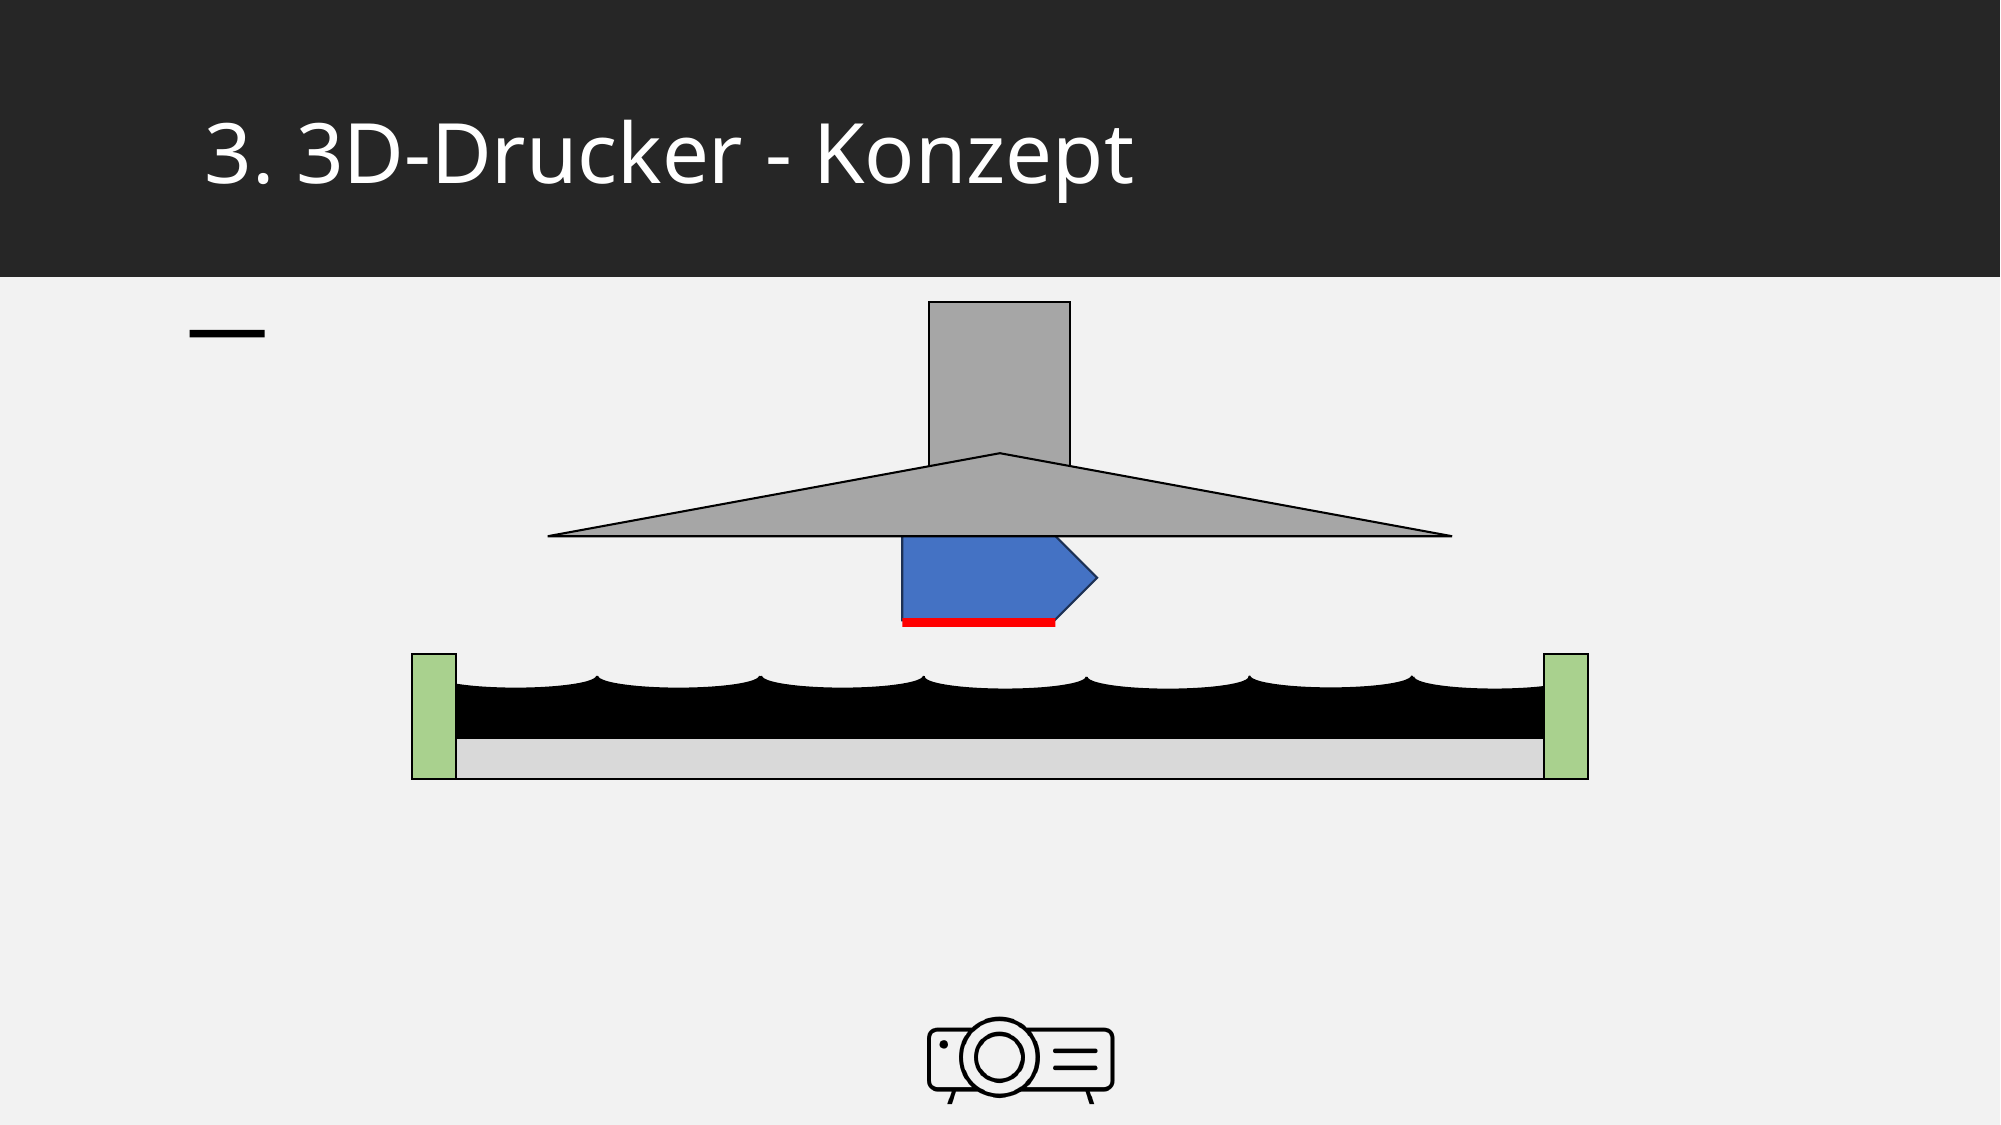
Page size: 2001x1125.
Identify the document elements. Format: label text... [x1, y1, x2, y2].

picture [918, 956, 1123, 1125]
title 3. 3D-Drucker - Konzept [189, 104, 1812, 253]
text_box [0, 0, 2000, 1125]
